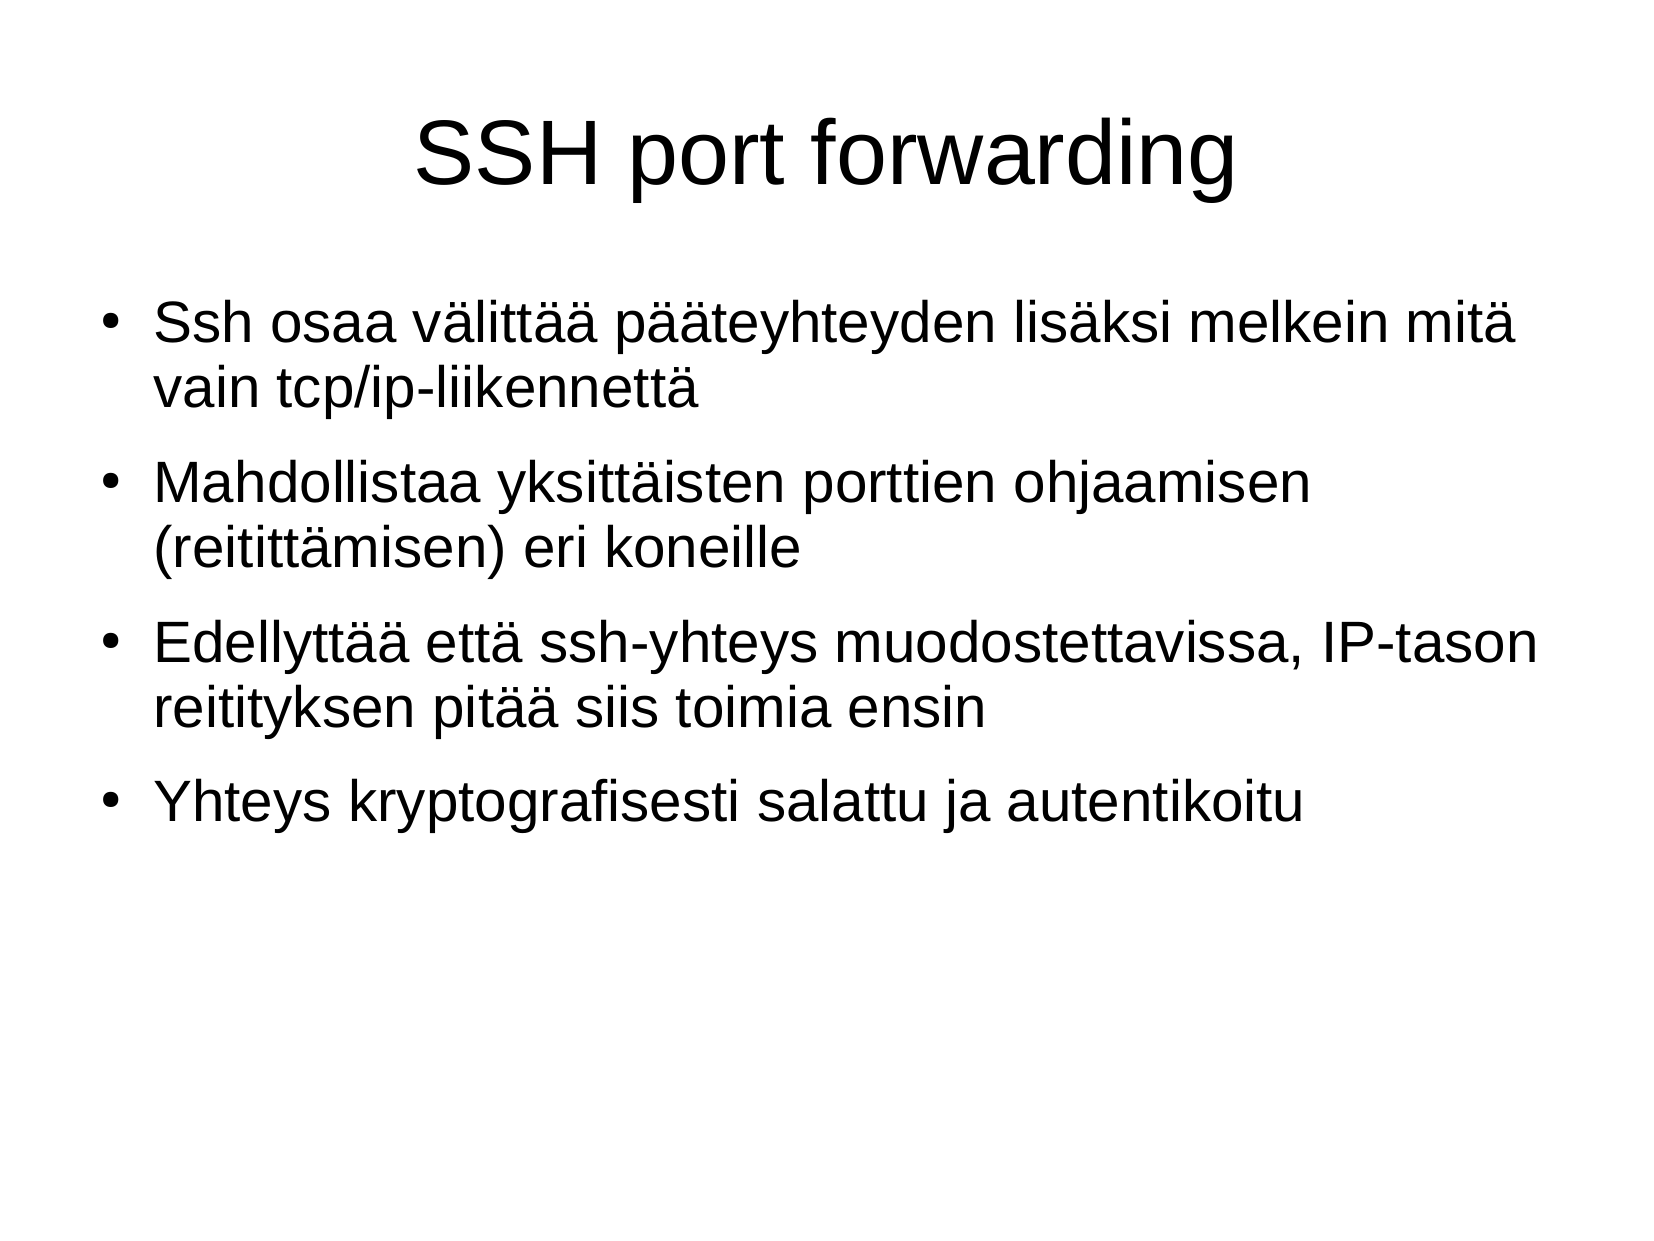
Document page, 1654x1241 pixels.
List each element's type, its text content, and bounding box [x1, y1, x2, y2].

title SSH port forwarding [82, 49, 1571, 257]
list Ssh osaa välittää pääteyhteyden lisäksi melkein mitä vain tcp/ip-liikennettä Mahdollistaa yksittäisten porttien ohjaamisen (reitittämisen) eri koneille Edellyttää että ssh-yhteys muodostettavissa, IP-tason reitityksen pitää siis toimia ensin Yhteys kryptografisesti salattu ja autentikoitu [82, 290, 1571, 1010]
